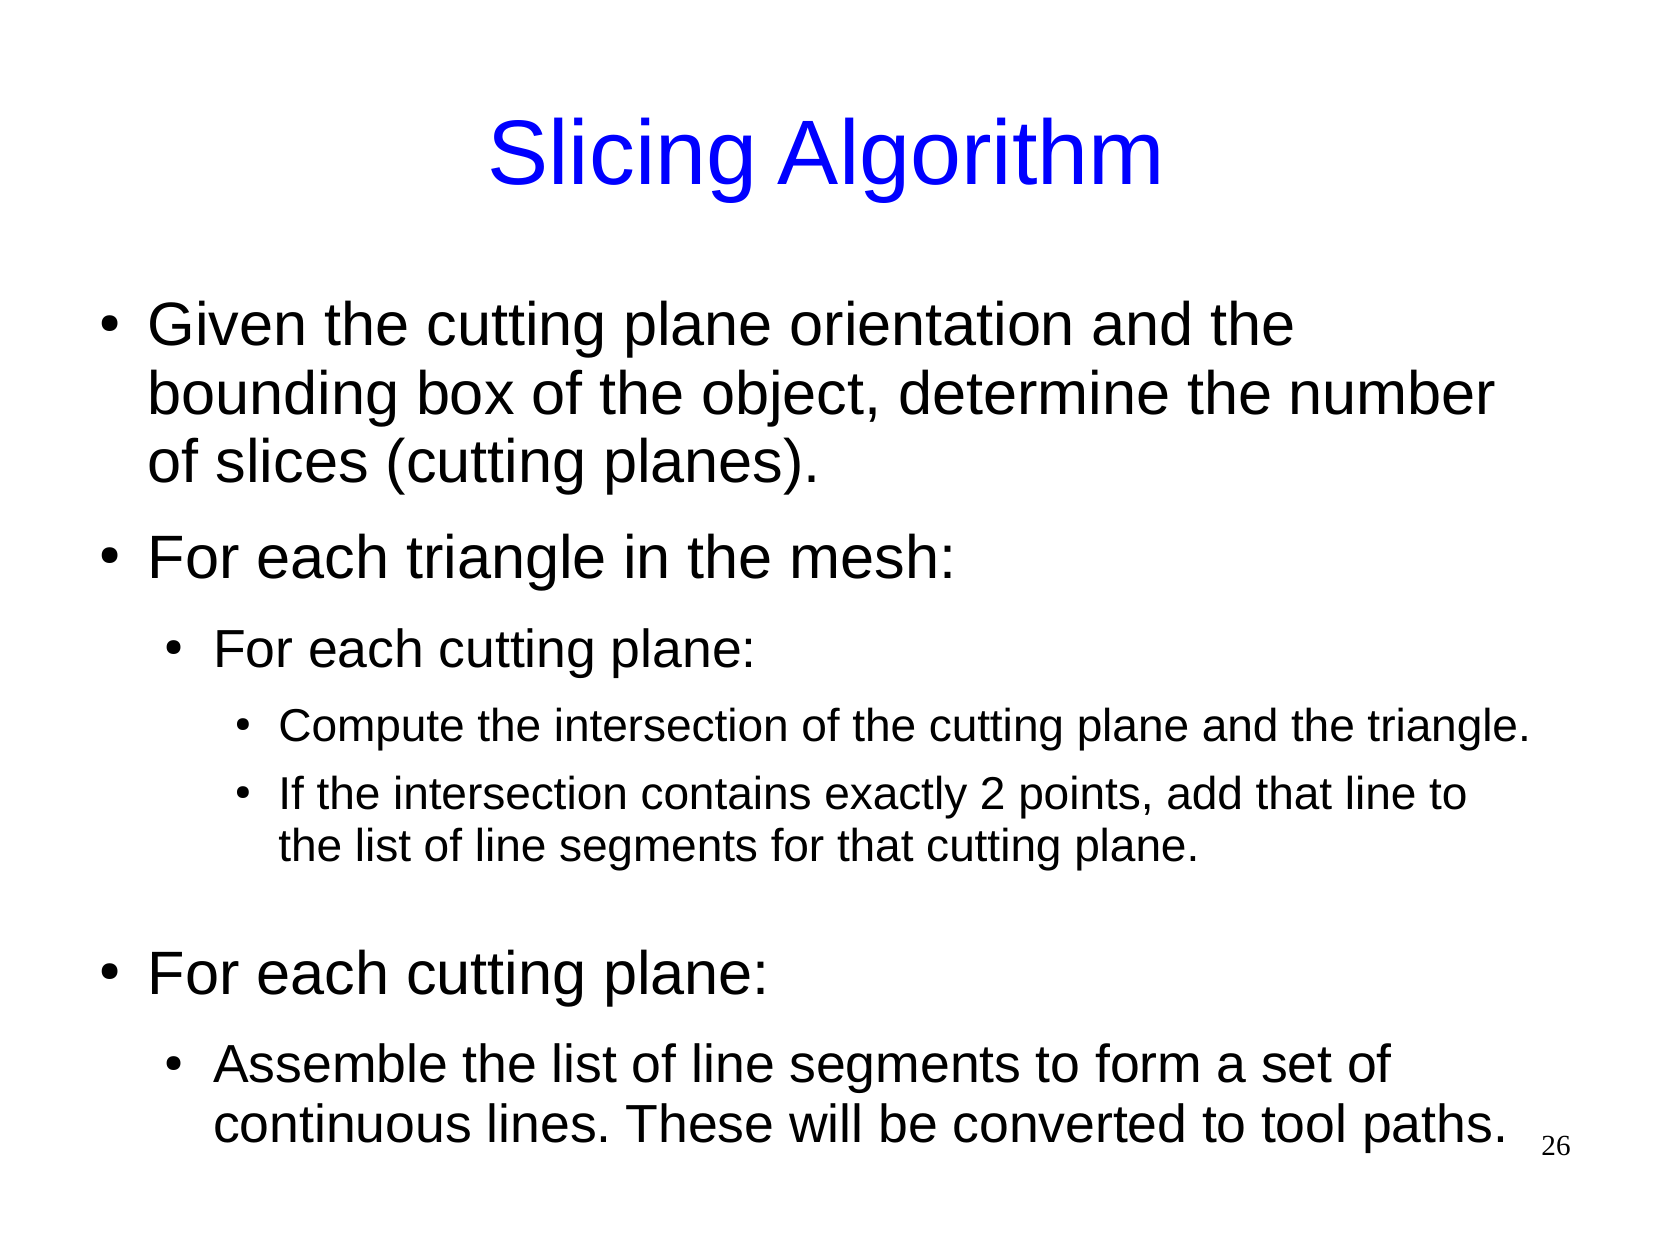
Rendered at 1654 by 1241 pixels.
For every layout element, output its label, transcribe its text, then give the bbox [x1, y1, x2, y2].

title Slicing Algorithm [82, 49, 1571, 257]
list Given the cutting plane orientation and the bounding box of the object, determine the number of slices (cutting planes). For each triangle in the mesh: For each cutting plane: Compute the intersection of the cutting plane and the triangle. If the intersection contains exactly 2 points, add that line to the list of line segments for that cutting plane. For each cutting plane: Assemble the list of line segments to form a set of continuous lines. These will be converted to tool paths. [82, 290, 1538, 1167]
